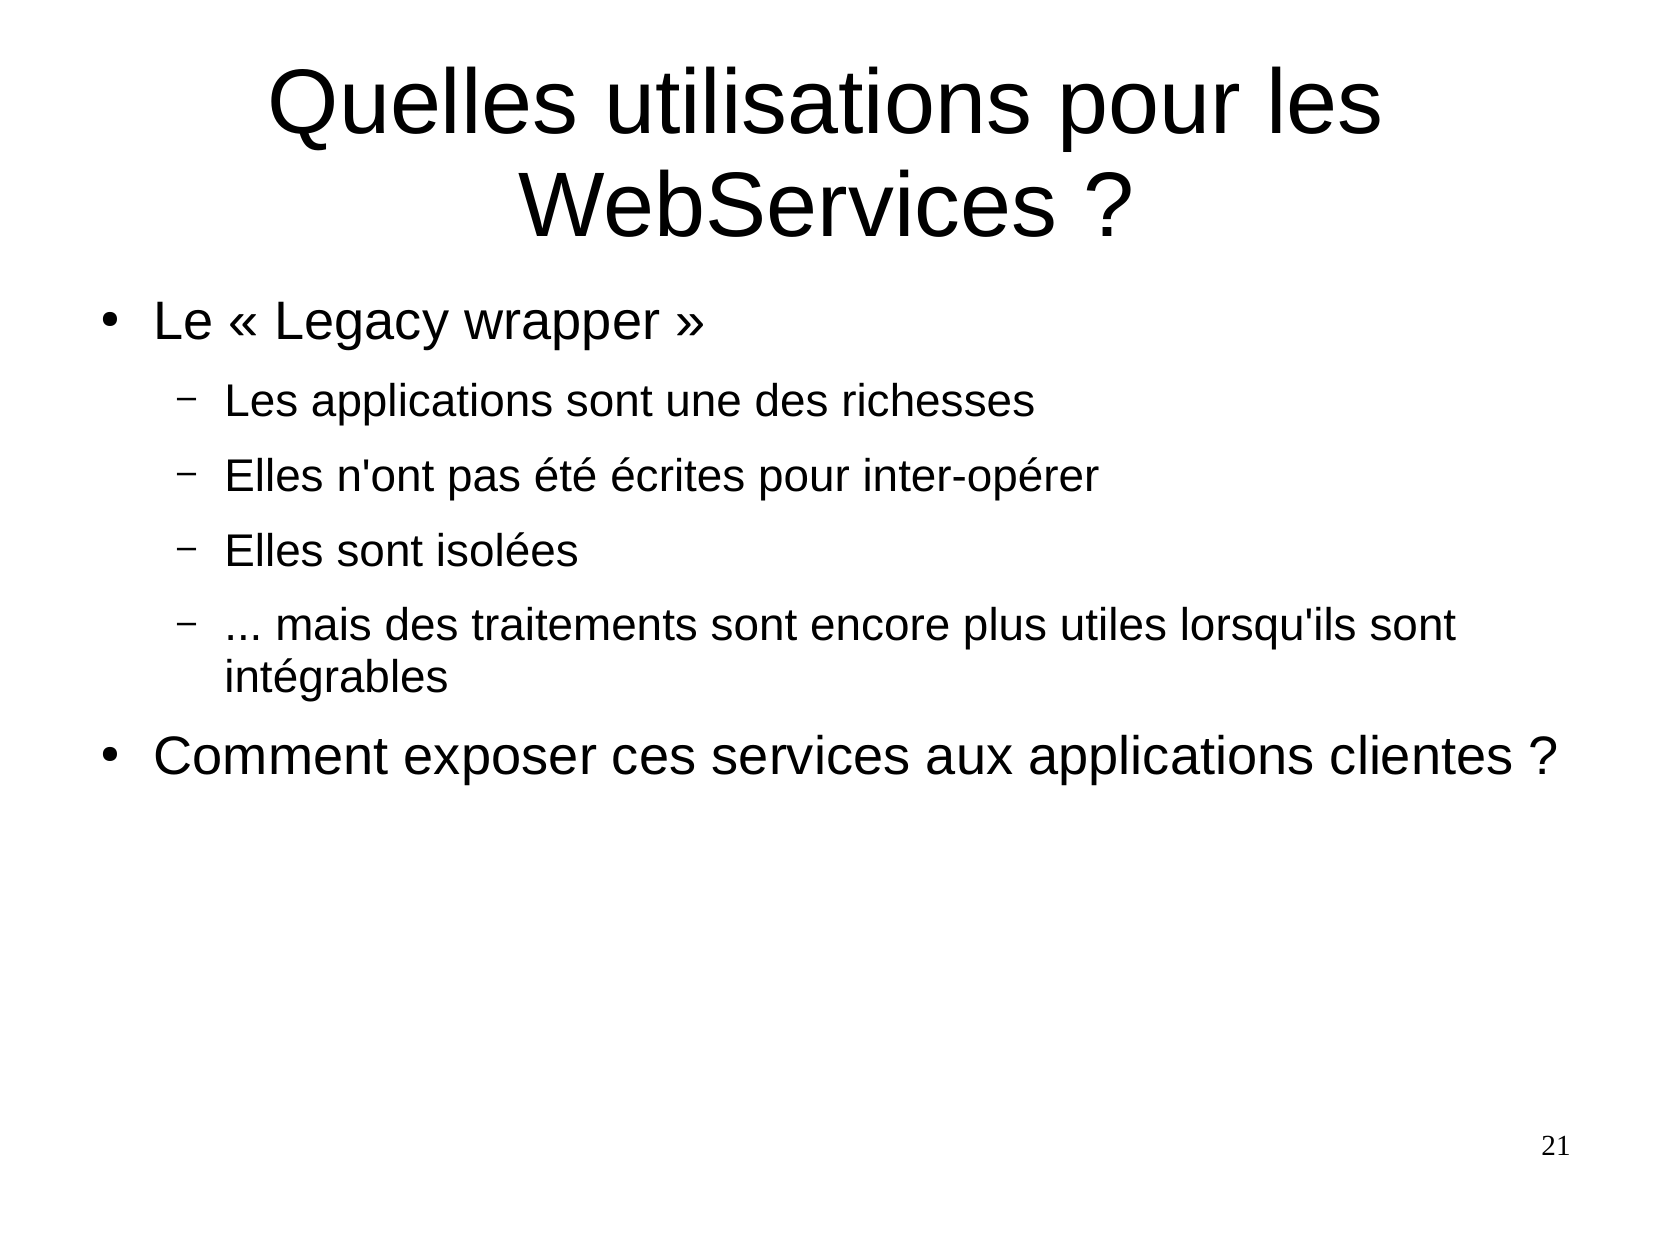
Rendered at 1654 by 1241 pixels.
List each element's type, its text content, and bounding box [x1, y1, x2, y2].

list Le « Legacy wrapper » Les applications sont une des richesses Elles n'ont pas été écrites pour inter-opérer Elles sont isolées ... mais des traitements sont encore plus utiles lorsqu'ils sont intégrables Comment exposer ces services aux applications clientes ? [82, 290, 1571, 1094]
title Quelles utilisations pour les WebServices ? [82, 50, 1571, 256]
